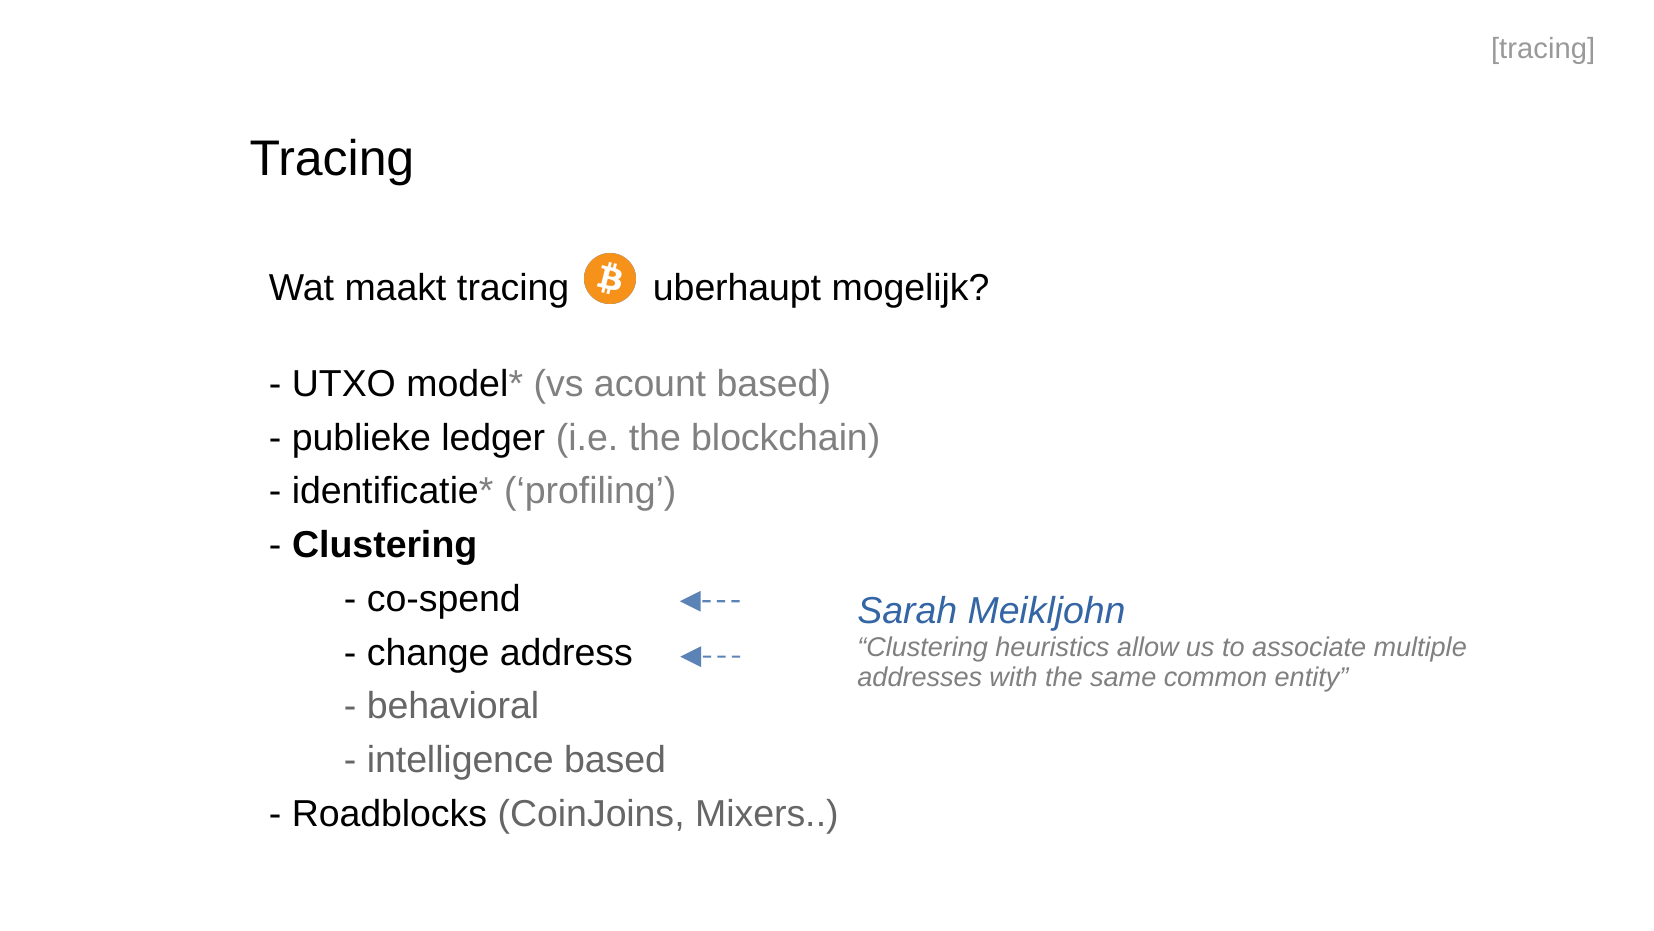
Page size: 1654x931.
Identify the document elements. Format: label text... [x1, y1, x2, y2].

text_box Wat maakt tracing uberhaupt mogelijk? - UTXO model* (vs acount based) - publieke ledger (i.e. the blockchain) - identificatie* (‘profiling’) - Clustering - co-spend - change address - behavioral - intelligence based - Roadblocks (CoinJoins, Mixers..) [254, 259, 1114, 888]
text_box Sarah Meikljohn “Clustering heuristics allow us to associate multiple addresses with the same common entity” [842, 582, 1602, 738]
picture [584, 253, 636, 304]
text_box [tracing] [1476, 25, 1623, 77]
text_box Tracing [234, 123, 610, 224]
